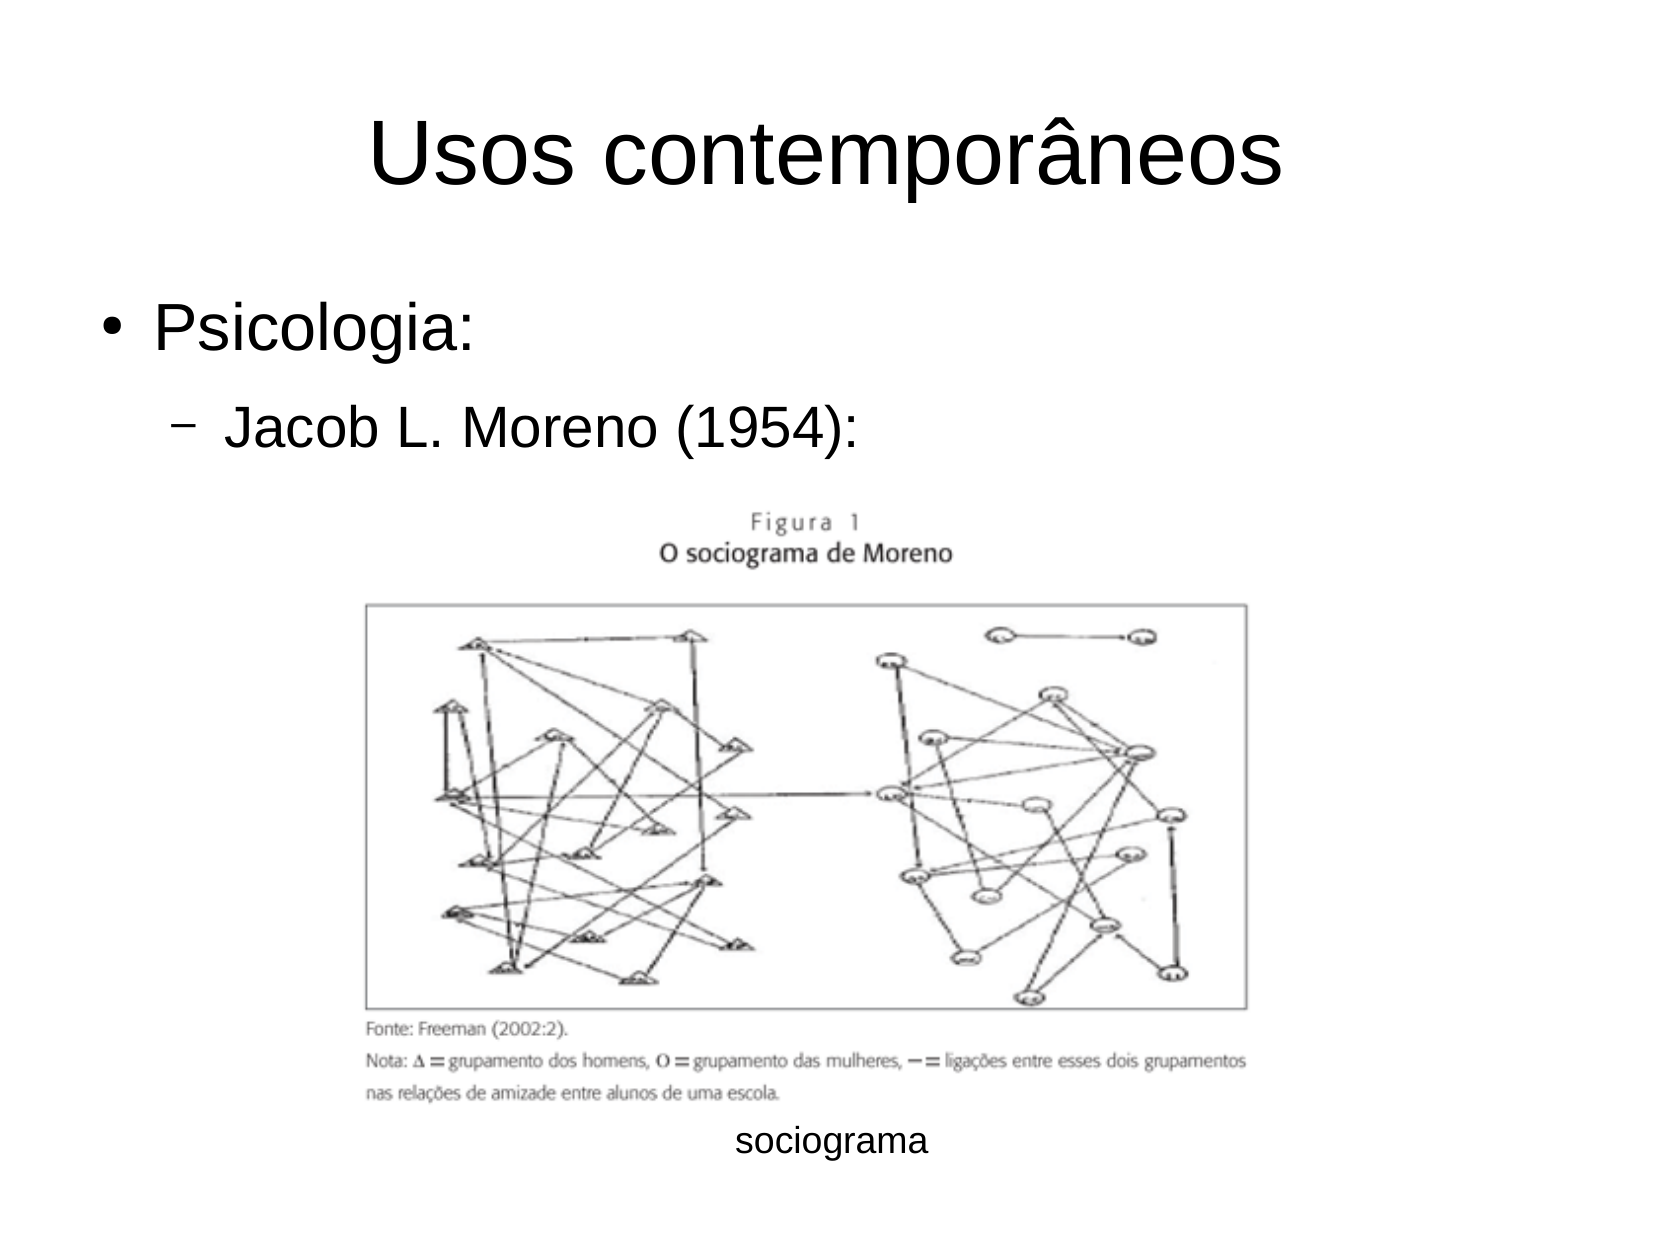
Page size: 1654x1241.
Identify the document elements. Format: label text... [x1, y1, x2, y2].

text_box sociograma [720, 1112, 944, 1170]
list Psicologia: Jacob L. Moreno (1954): [82, 290, 1571, 1109]
title Usos contemporâneos [82, 49, 1571, 257]
picture [354, 503, 1256, 1109]
